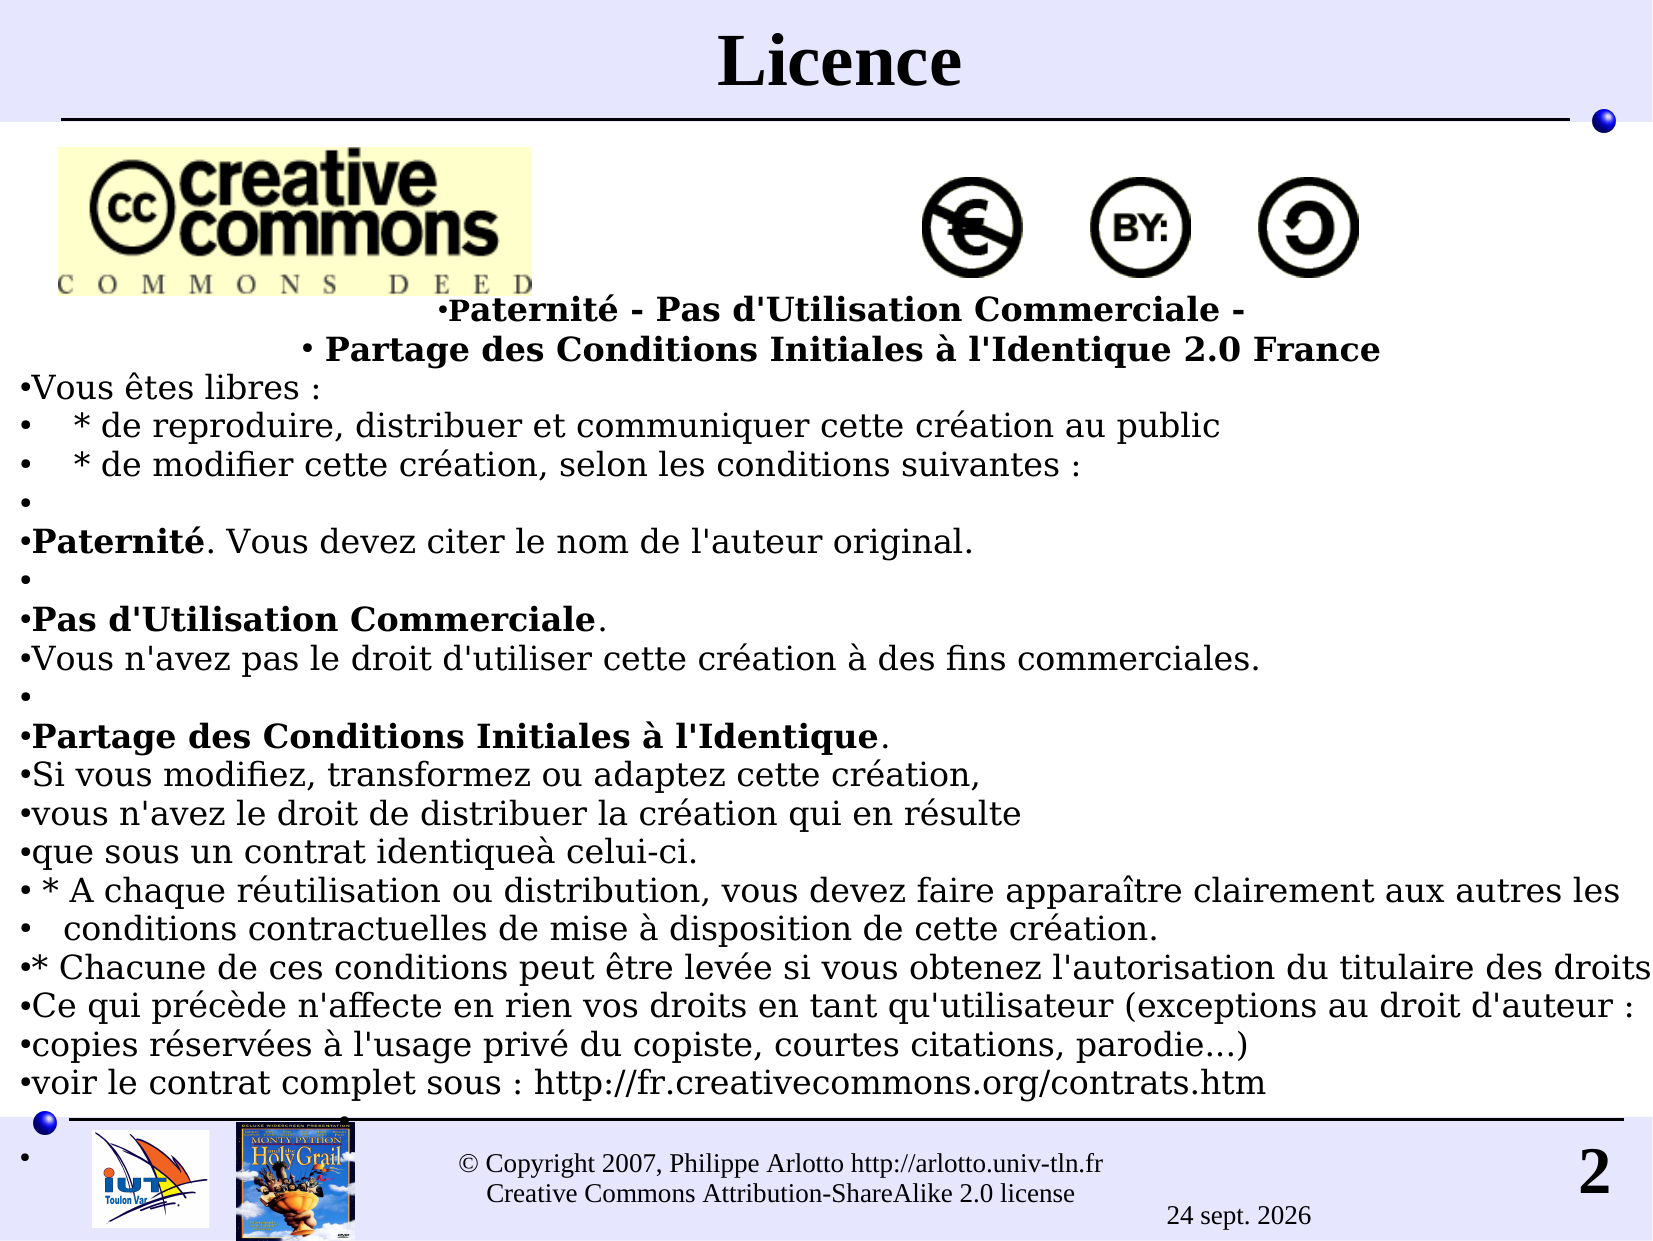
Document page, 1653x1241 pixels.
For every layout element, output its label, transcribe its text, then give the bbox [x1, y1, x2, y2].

title Licence [95, 11, 1585, 110]
picture [236, 1176, 355, 1241]
picture [58, 147, 532, 290]
text_box Paternité - Pas d'Utilisation Commerciale - Partage des Conditions Initiales à l'Identique 2.0 France Vous êtes libres : * de reproduire, distribuer et communiquer cette création au public * de modifier cette création, selon les conditions suivantes : Paternité. Vous devez citer le nom de l'auteur original. Pas d'Utilisation Commerciale. Vous n'avez pas le droit d'utiliser cette création à des fins commerciales. Partage des Conditions Initiales à l'Identique. Si vous modifiez, transformez ou adaptez cette création, vous n'avez le droit de distribuer la création qui en résulte que sous un contrat identiqueà celui-ci. * A chaque réutilisation ou distribution, vous devez faire apparaître clairement aux autres les conditions contractuelles de mise à disposition de cette création. * Chacune de ces conditions peut être levée si vous obtenez l'autorisation du titulaire des droits. Ce qui précède n'affecte en rien vos droits en tant qu'utilisateur (exceptions au droit d'auteur : copies réservées à l'usage privé du copiste, courtes citations, parodie...) voir le contrat complet sous : http://fr.creativecommons.org/contrats.htm [19, 290, 1653, 1176]
picture [922, 177, 1023, 278]
picture [1090, 177, 1191, 278]
picture [1258, 177, 1359, 278]
